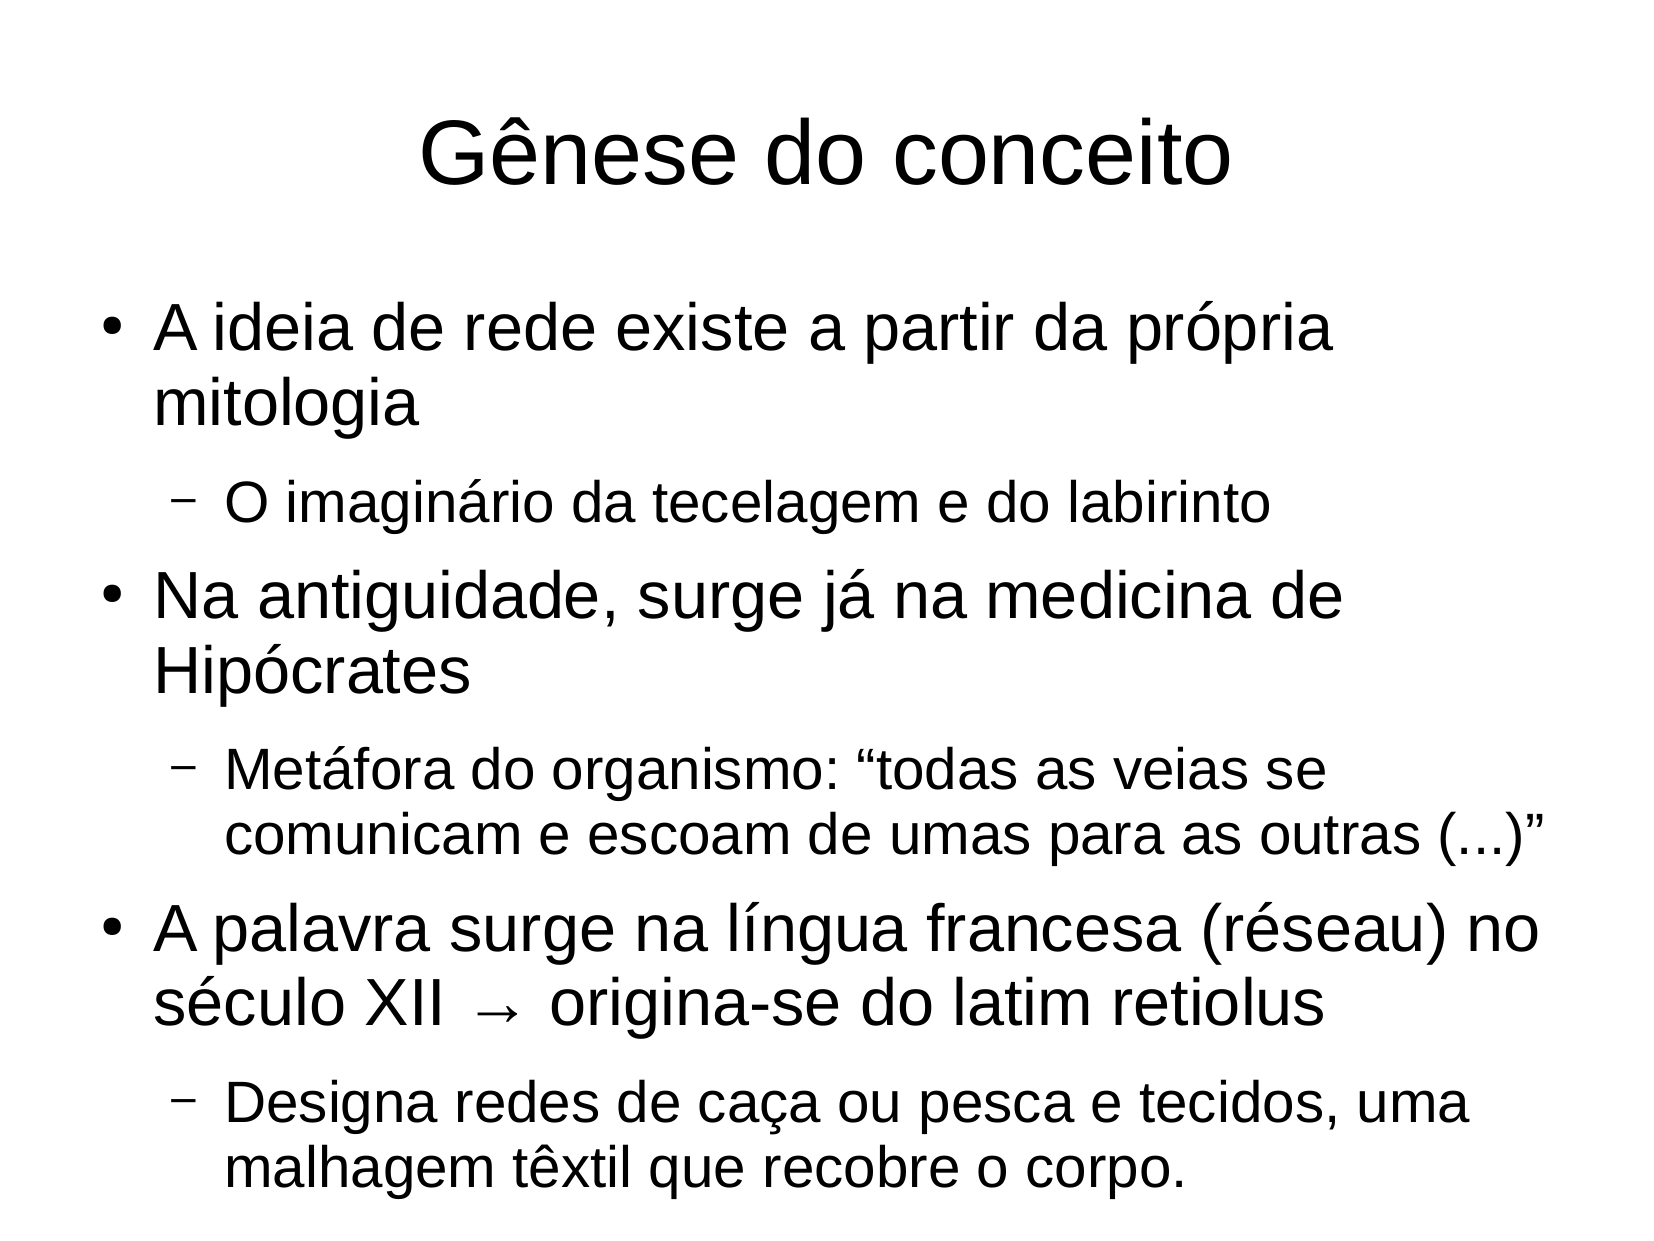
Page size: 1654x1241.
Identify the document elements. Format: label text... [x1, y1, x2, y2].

list A ideia de rede existe a partir da própria mitologia O imaginário da tecelagem e do labirinto Na antiguidade, surge já na medicina de Hipócrates Metáfora do organismo: “todas as veias se comunicam e escoam de umas para as outras (...)” A palavra surge na língua francesa (réseau) no século XII → origina-se do latim retiolus Designa redes de caça ou pesca e tecidos, uma malhagem têxtil que recobre o corpo. [82, 290, 1571, 1199]
title Gênese do conceito [82, 49, 1571, 257]
